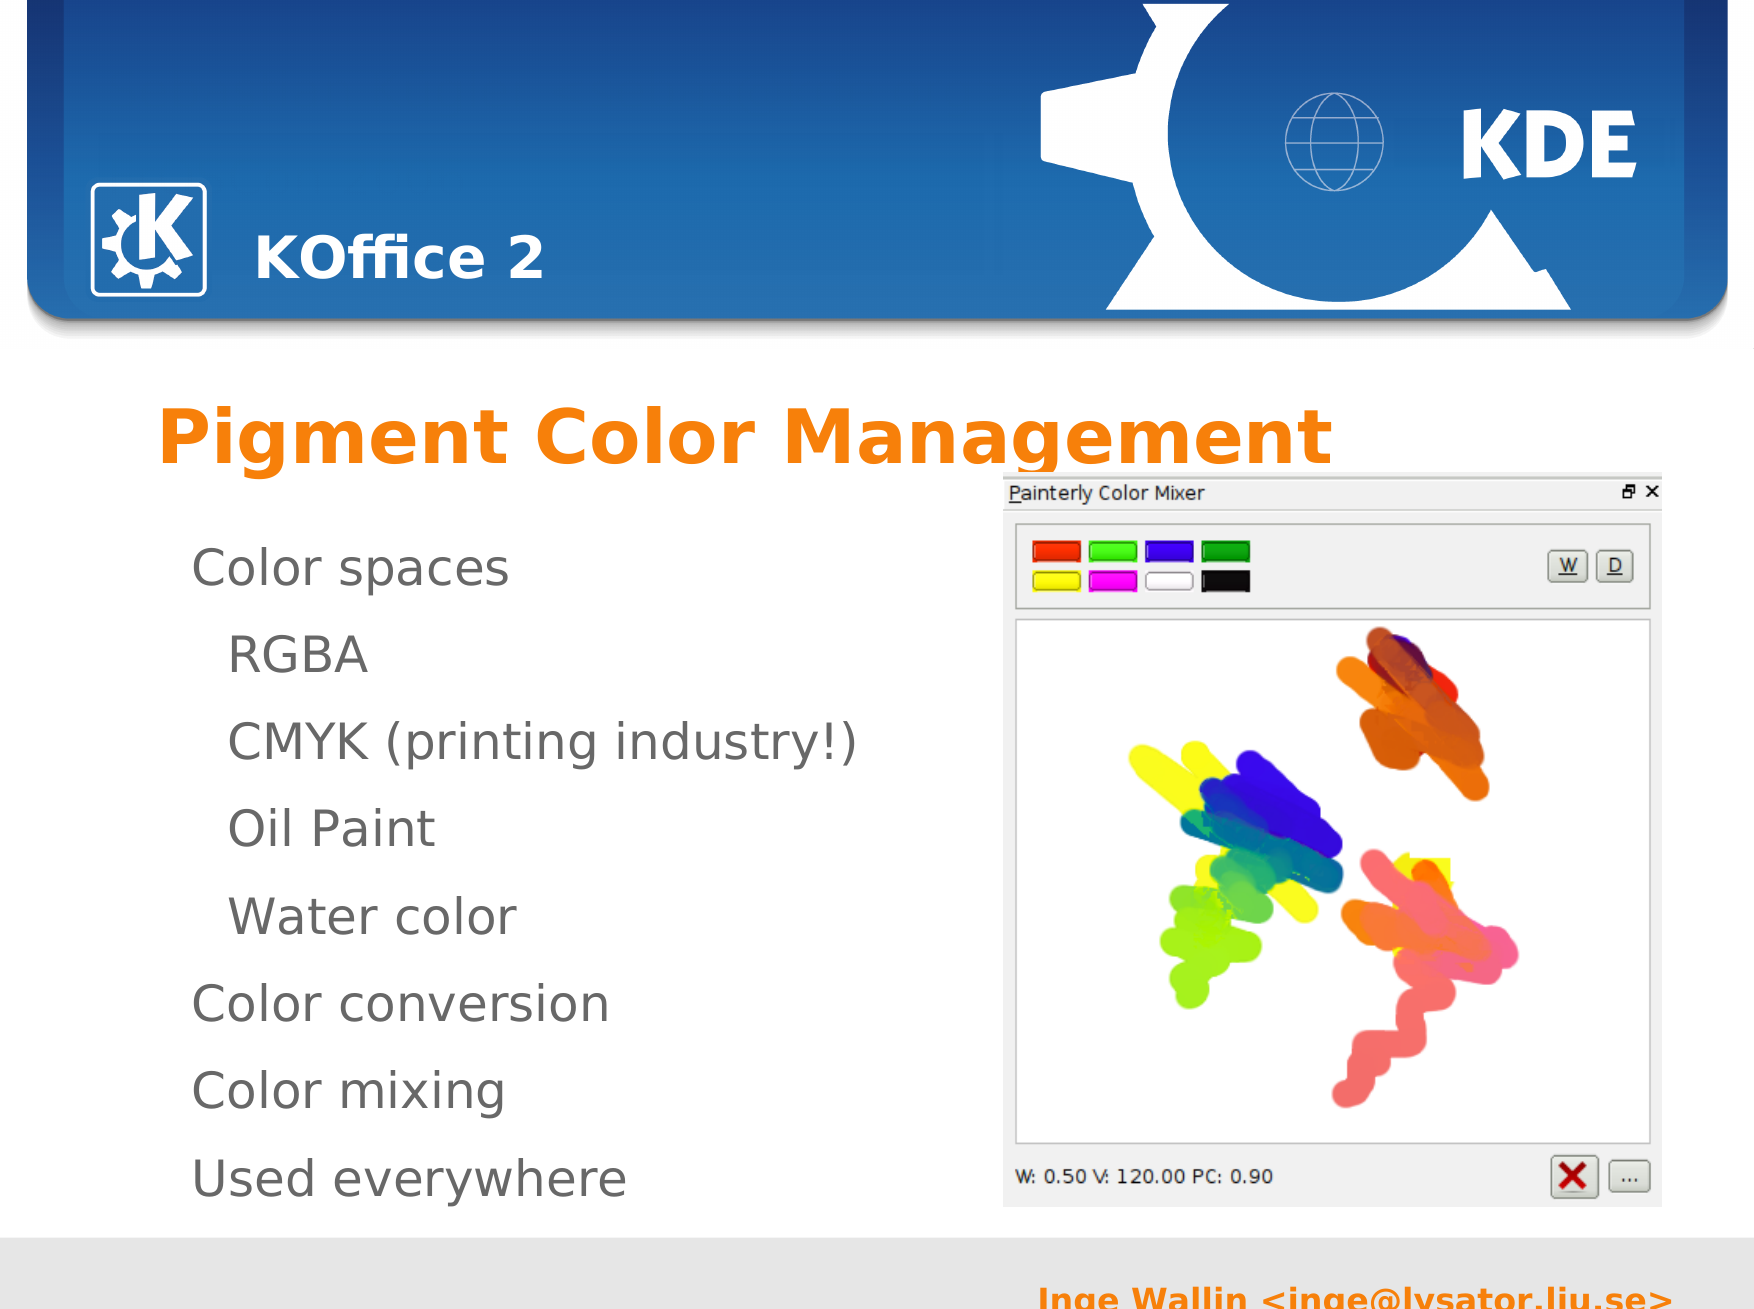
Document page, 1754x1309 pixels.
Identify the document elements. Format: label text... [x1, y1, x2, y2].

picture [0, 0, 1754, 349]
picture [1003, 472, 1662, 1207]
text_box Pigment Color Management [111, 342, 1684, 445]
text_box Color spaces RGBA CMYK (printing industry!) Oil Paint Water color Color conversion Color mixing Used everywhere [177, 501, 1003, 1187]
text_box KOffice 2 [208, 183, 1063, 296]
